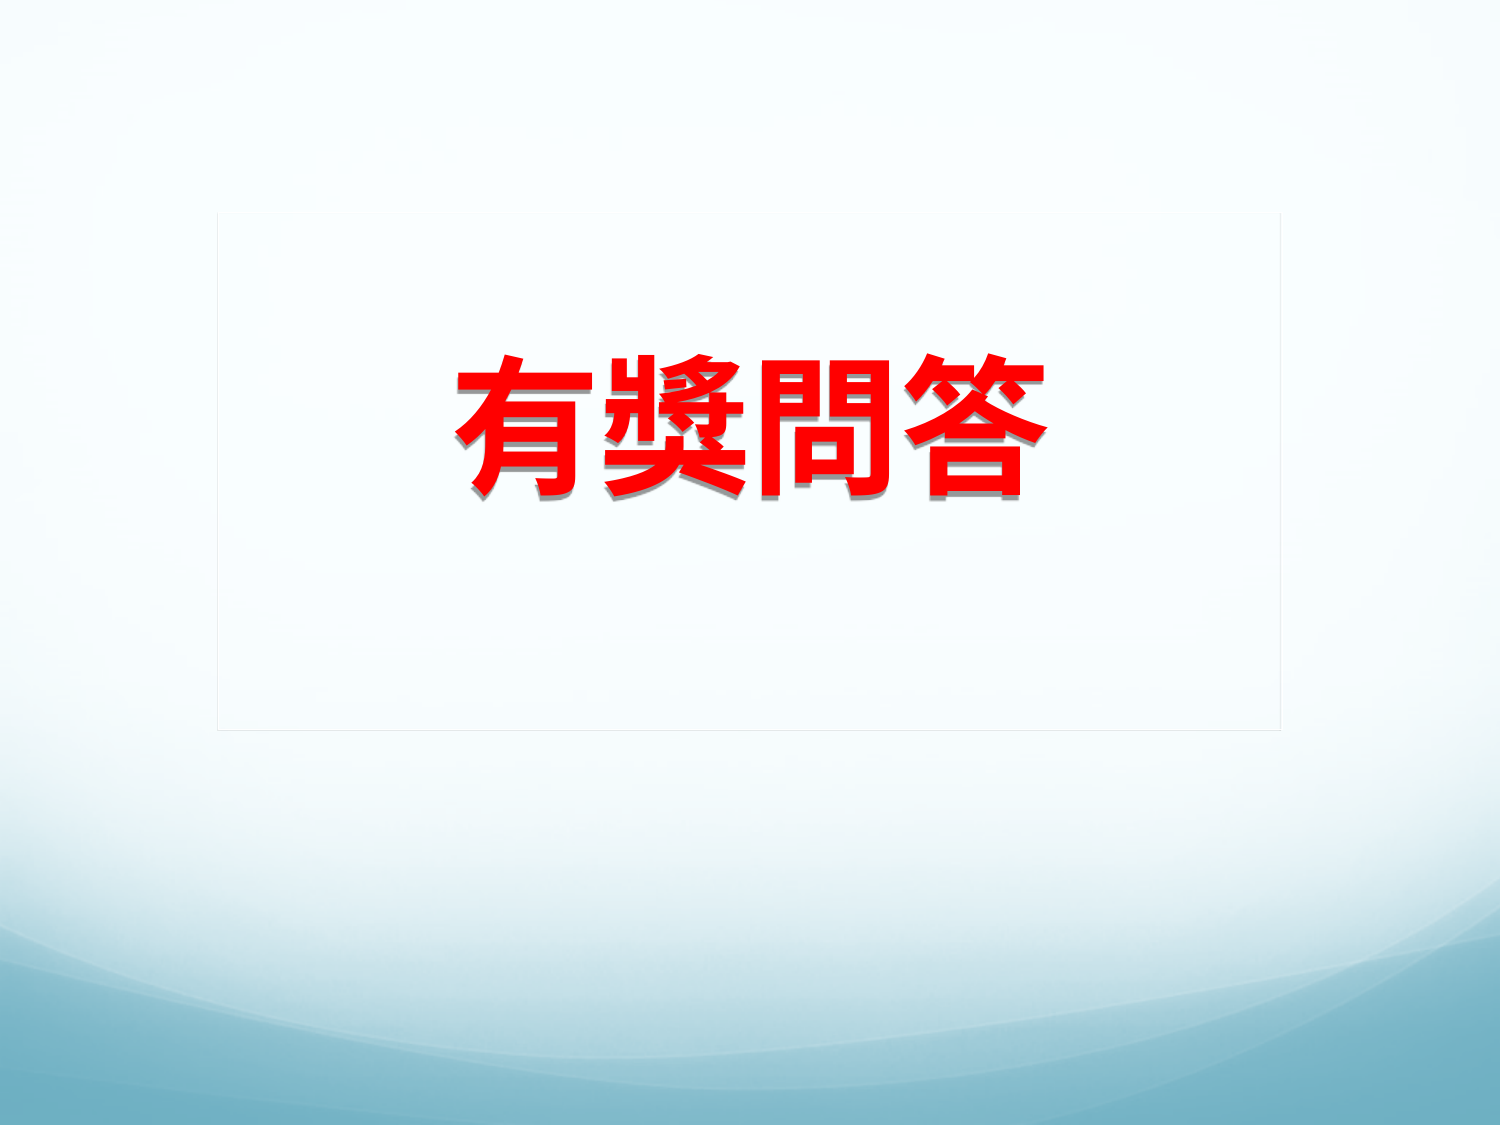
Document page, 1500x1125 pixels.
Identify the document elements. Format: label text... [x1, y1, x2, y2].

title 有獎問答 [216, 249, 1284, 534]
